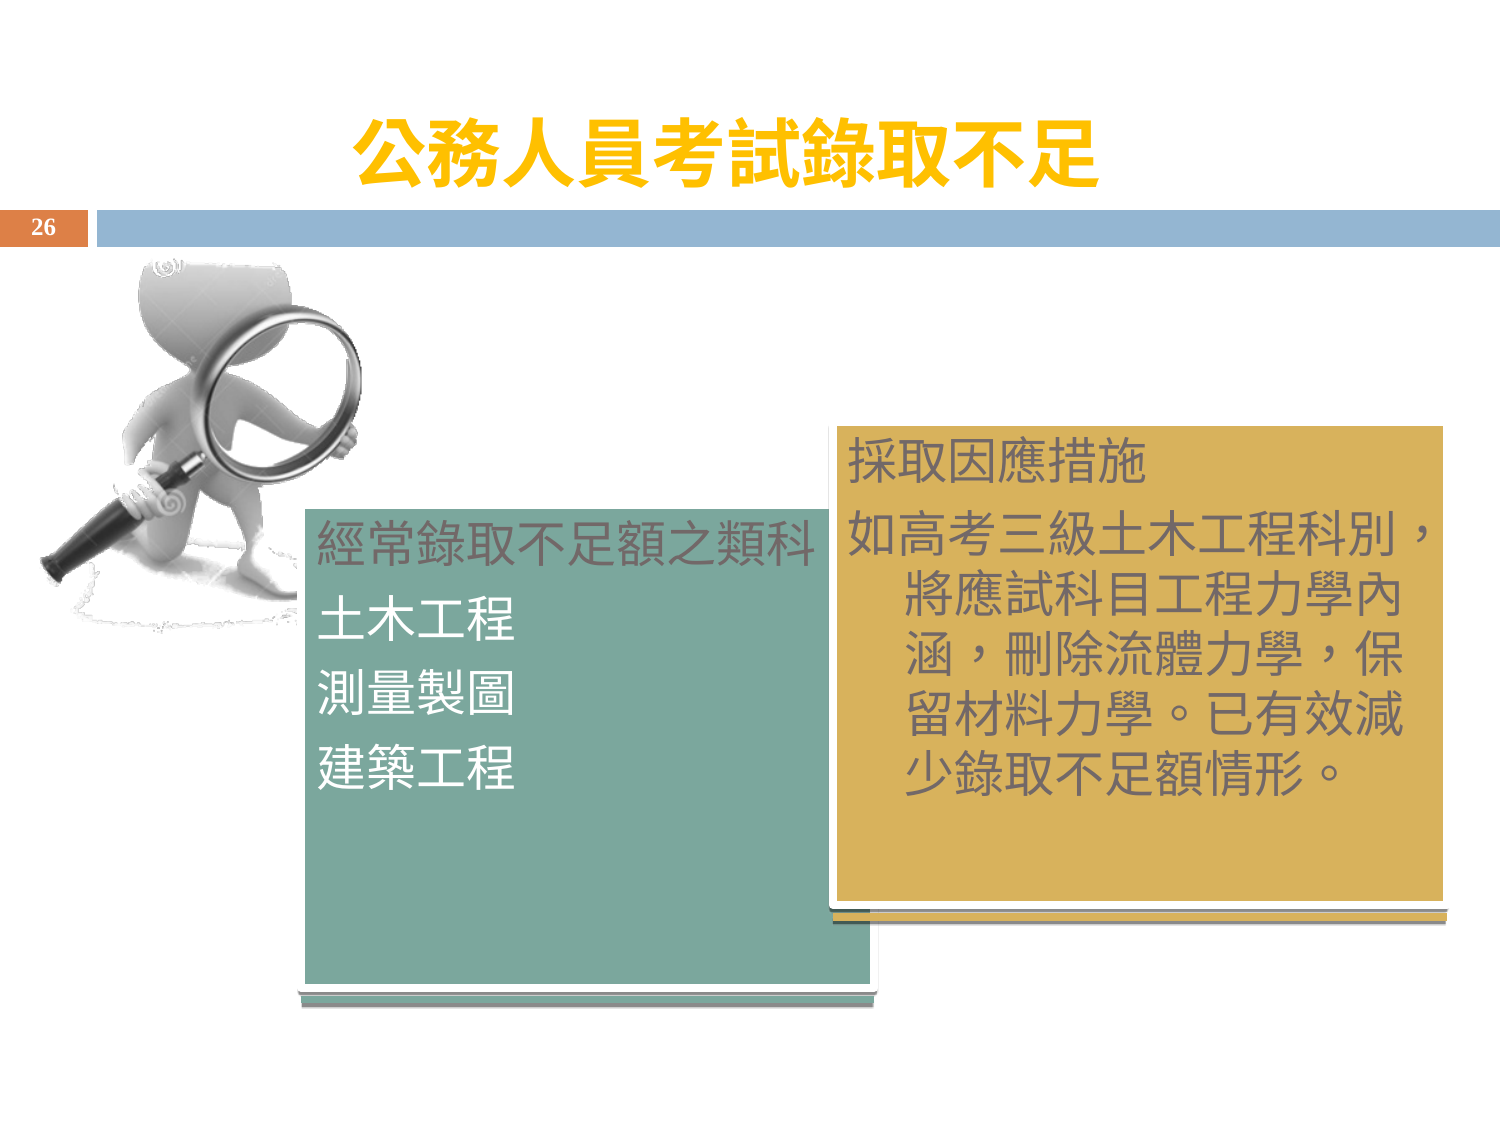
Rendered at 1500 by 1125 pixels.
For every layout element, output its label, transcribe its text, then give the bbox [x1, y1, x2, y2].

text_box 採取因應措施 如高考三級土木工程科別，將應試科目工程力學內涵，刪除流體力學，保留材料力學。已有效減少錄取不足額情形。 [833, 422, 1447, 905]
title 公務人員考試錄取不足 [336, 54, 1152, 248]
text_box 25 [0, 208, 88, 249]
picture [0, 201, 463, 644]
text_box 經常錄取不足額之類科 土木工程 測量製圖 建築工程 [301, 504, 875, 988]
